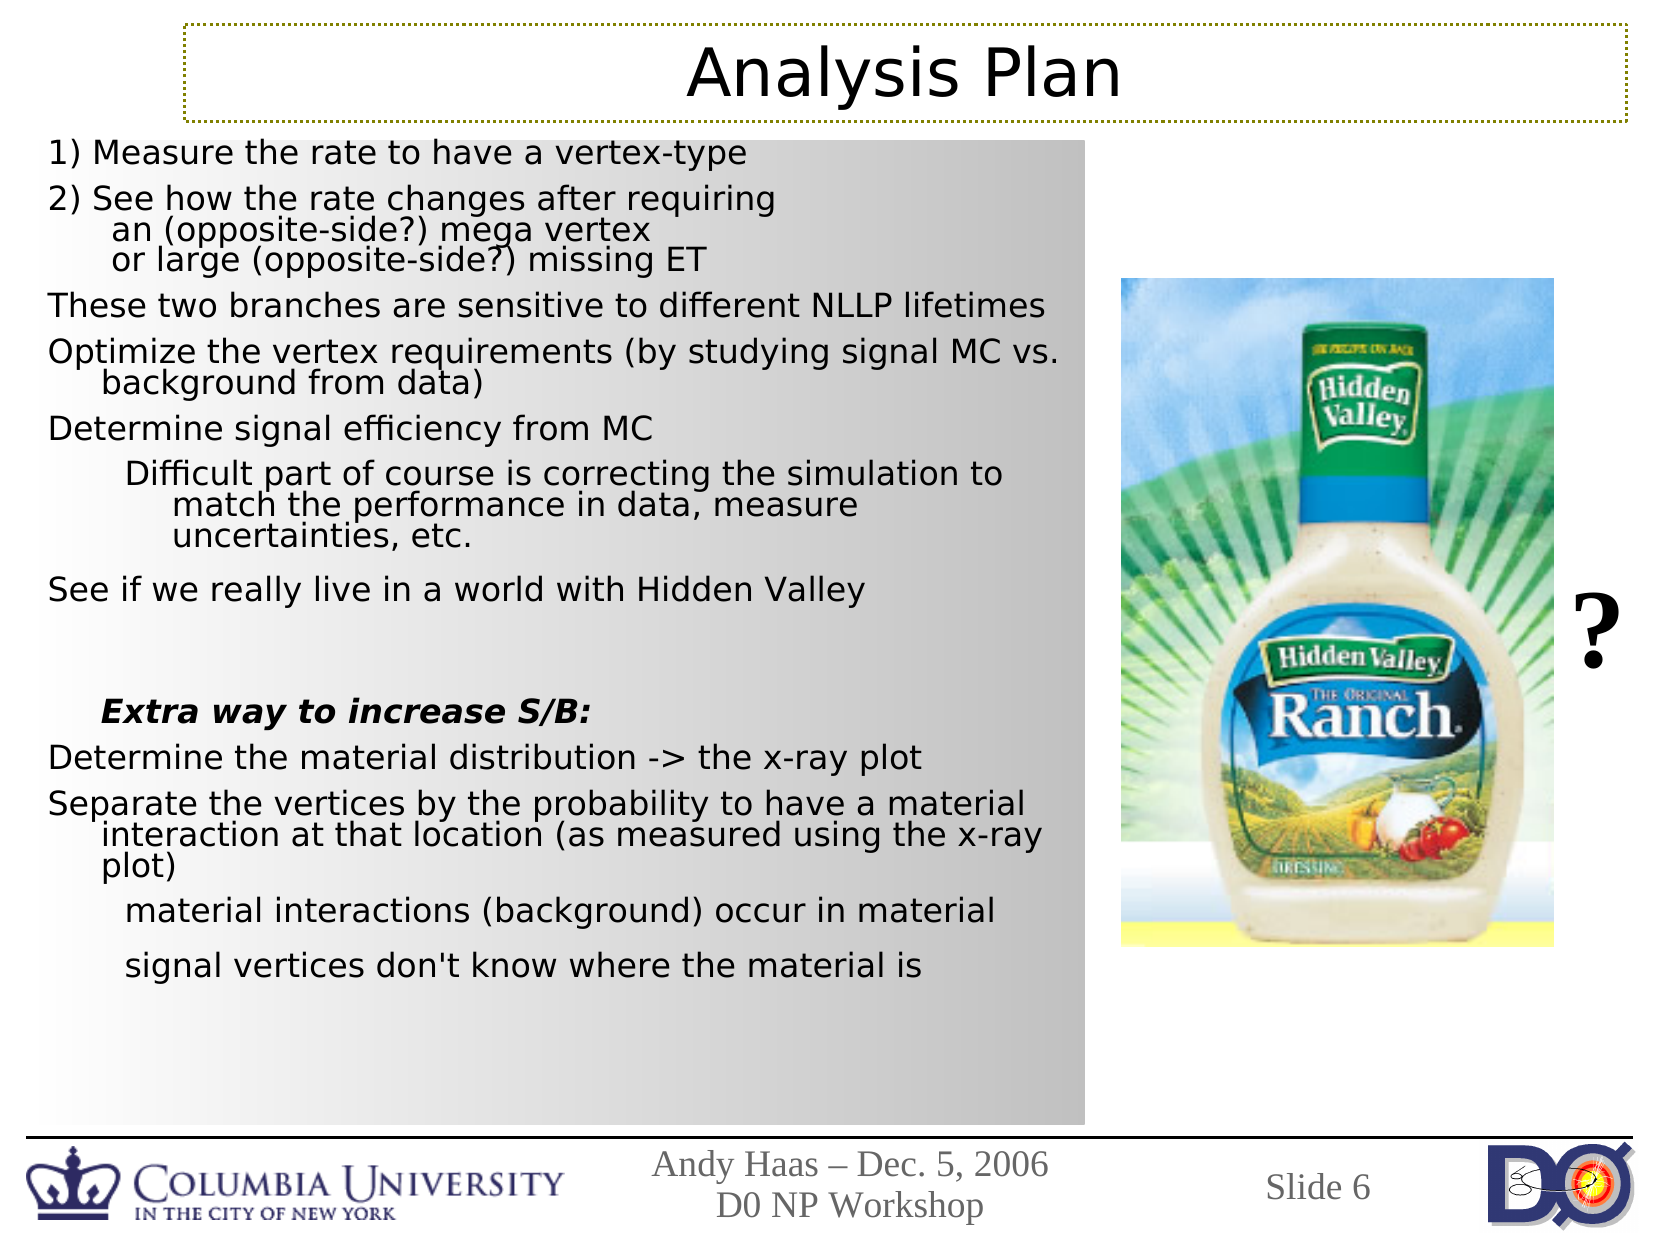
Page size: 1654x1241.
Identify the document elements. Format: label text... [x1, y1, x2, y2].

picture [1479, 1140, 1639, 1233]
title Analysis Plan [184, 24, 1627, 122]
picture [26, 1146, 565, 1220]
picture [1121, 278, 1554, 947]
text_box ? [1569, 567, 1626, 693]
list 1) Measure the rate to have a vertex-type 2) See how the rate changes after requiring an (opposite-side?) mega vertex or large (opposite-side?) missing ET These two branches are sensitive to different NLLP lifetimes Optimize the vertex requirements (by studying signal MC vs. background from data) Determine signal efficiency from MC Difficult part of course is correcting the simulation to match the performance in data, measure uncertainties, etc. See if we really live in a world with Hidden Valley Extra way to increase S/B: Determine the material distribution -> the x-ray plot Separate the vertices by the probability to have a material interaction at that location (as measured using the x-ray plot) material interactions (background) occur in material signal vertices don't know where the material is [30, 140, 1085, 1125]
